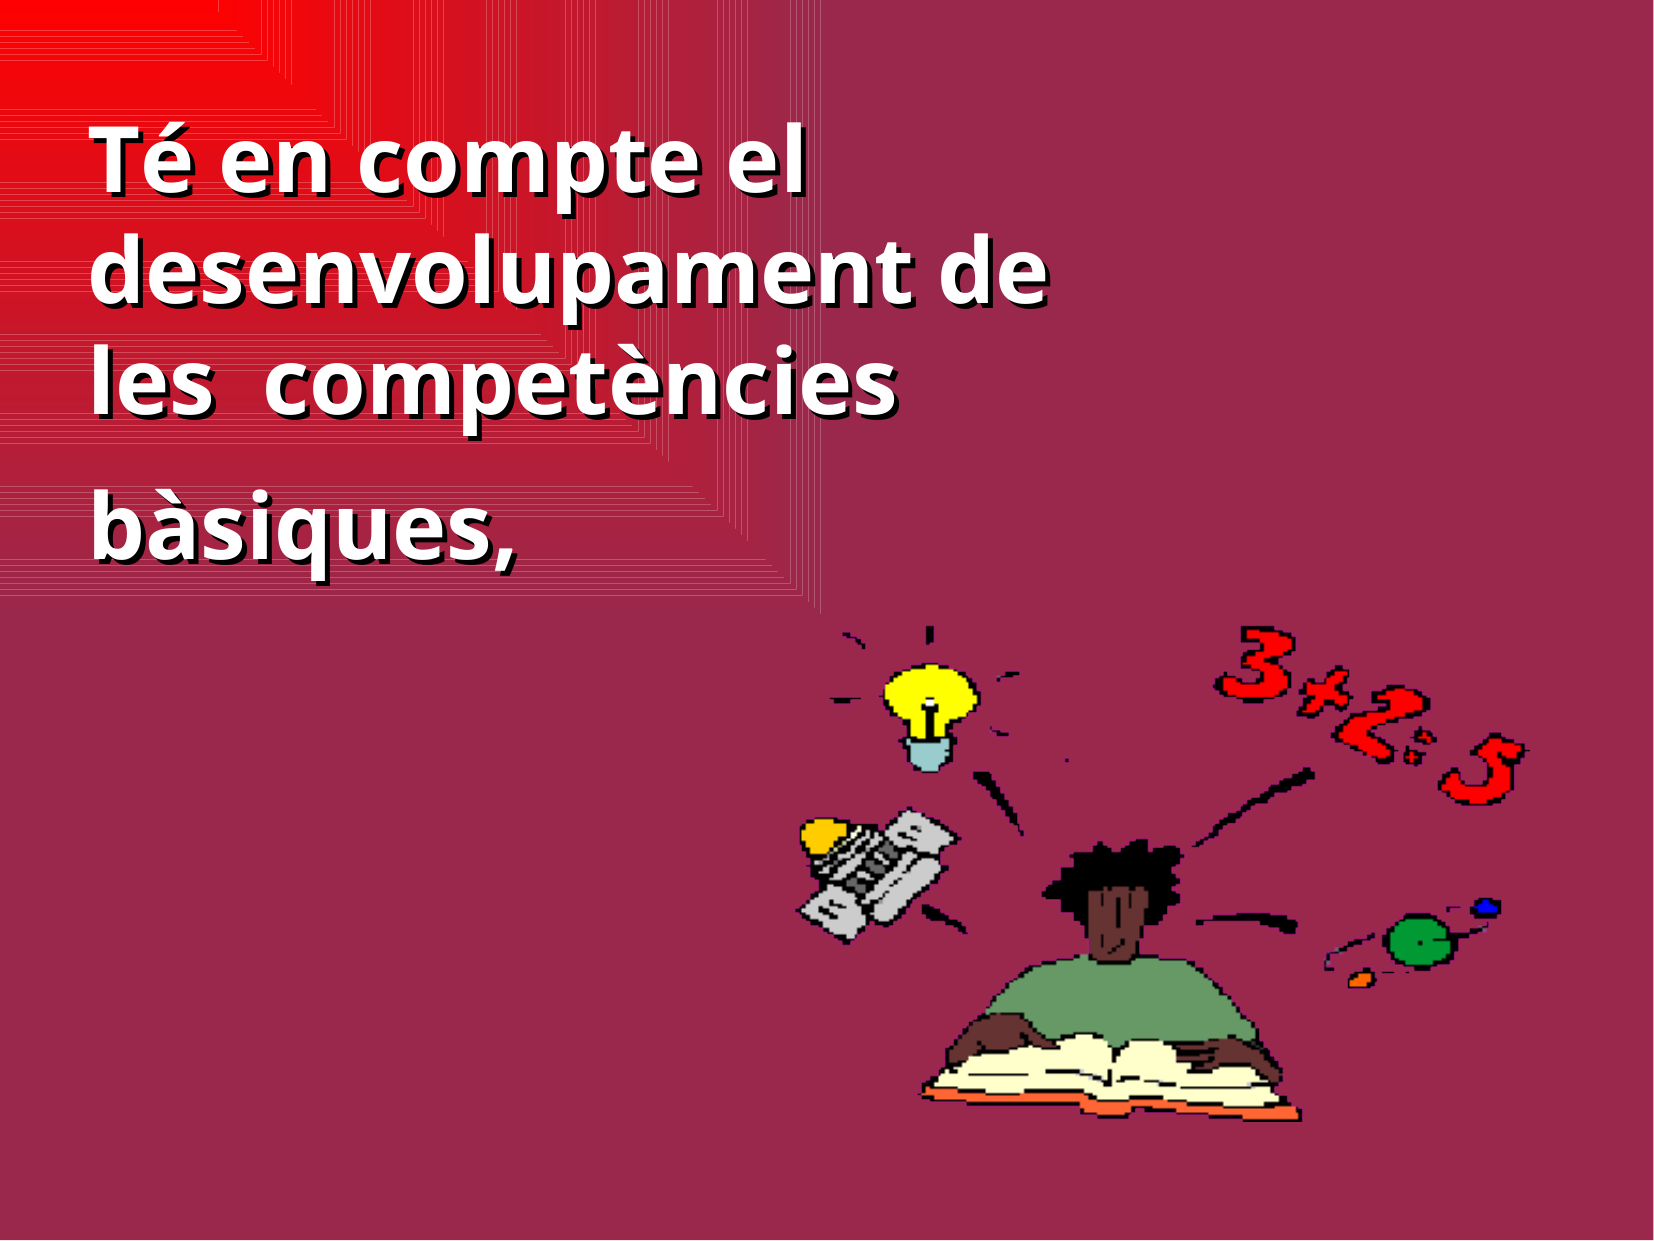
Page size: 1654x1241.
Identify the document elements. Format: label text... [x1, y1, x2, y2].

picture [787, 624, 1530, 1122]
text_box Té en compte el desenvolupament de les competències bàsiques, [87, 99, 1326, 585]
